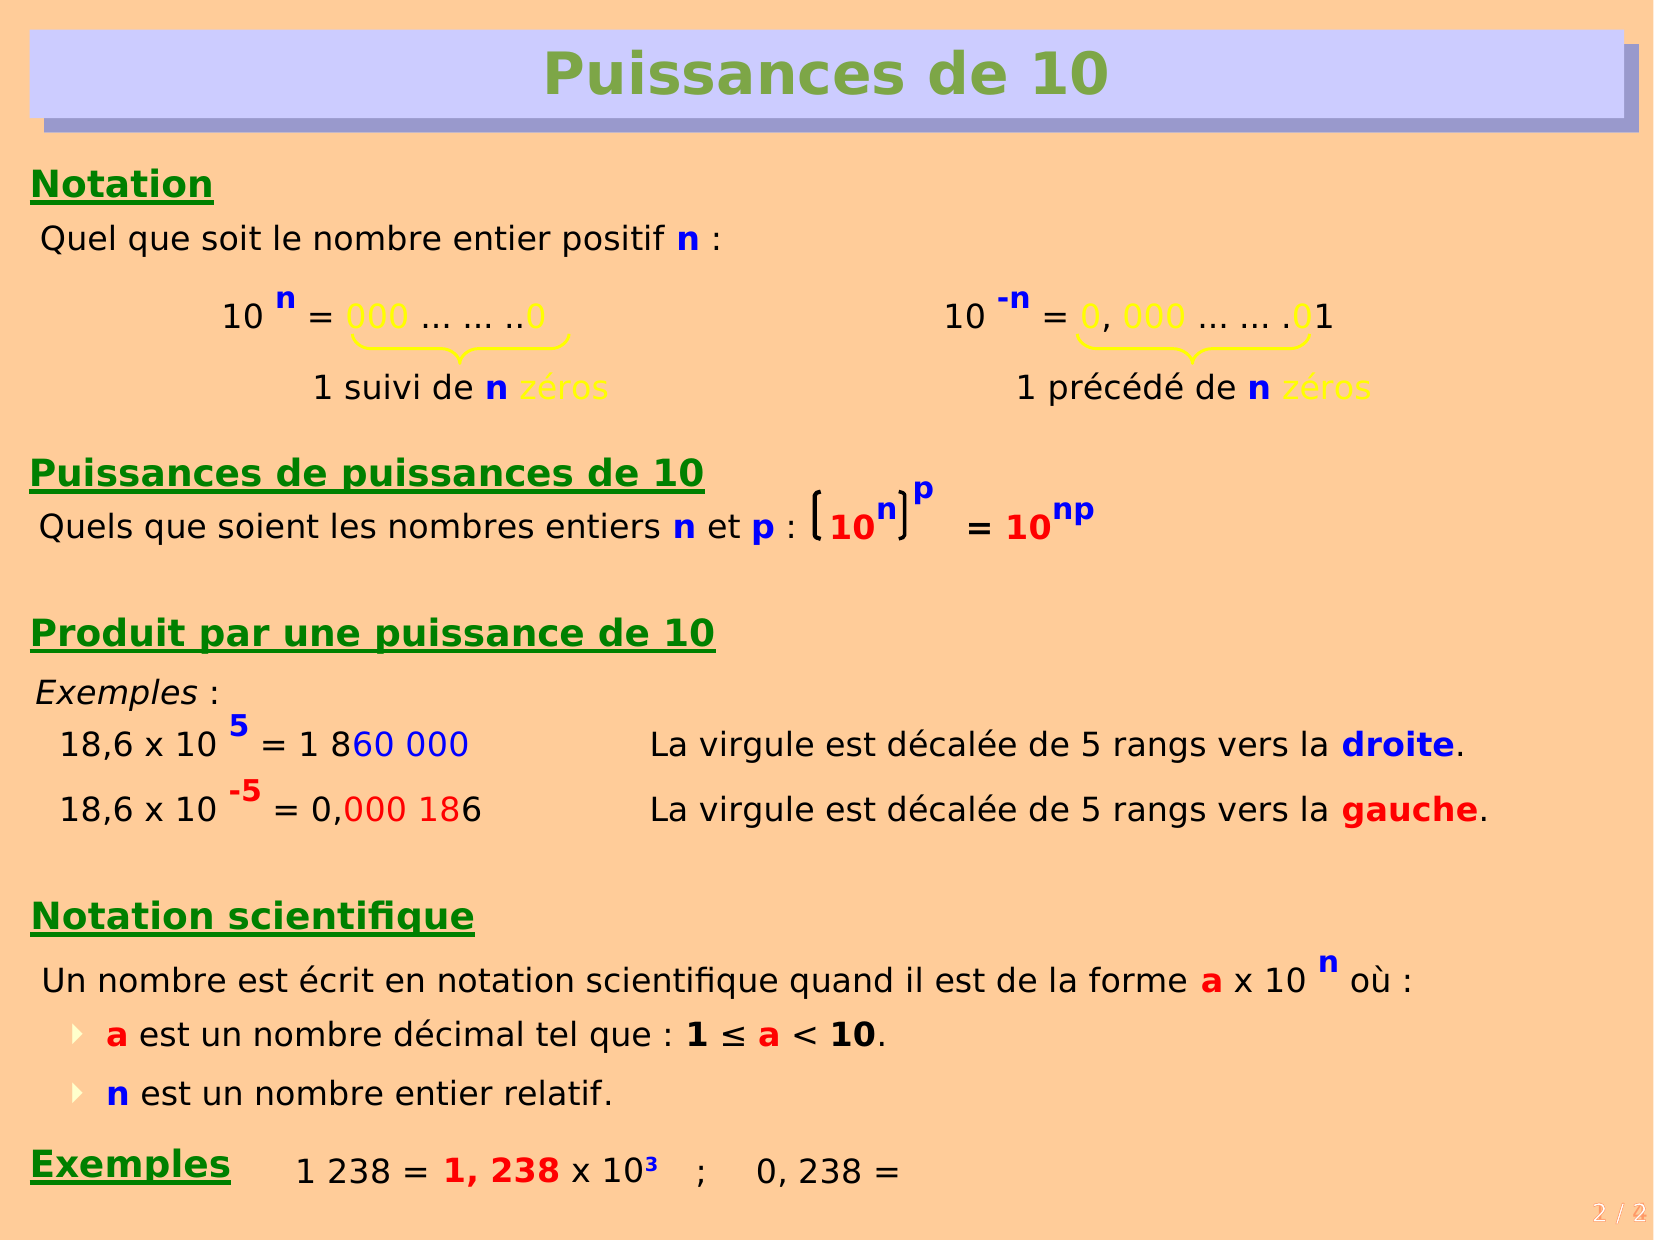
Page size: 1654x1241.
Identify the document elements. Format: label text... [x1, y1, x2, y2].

text_box  n est un nombre entier relatif. [62, 1074, 614, 1114]
text_box Notation scientifique [29, 894, 477, 939]
text_box 1 238 = [295, 1152, 431, 1192]
text_box 18,6 x 10 -5 = 0,000 186 [59, 773, 483, 830]
text_box Puissances de puissances de 10 [28, 451, 706, 496]
text_box 0, 238 = [755, 1152, 902, 1192]
text_box La virgule est décalée de 5 rangs vers la droite. [649, 725, 1466, 765]
text_box 10n = 10np [760, 491, 1096, 548]
text_box p [912, 470, 935, 527]
title Puissances de 10 [29, 29, 1625, 119]
text_box ; [685, 1152, 718, 1192]
text_box Un nombre est écrit en notation scientifique quand il est de la forme a x 10 n où : [41, 944, 1459, 1001]
text_box Exemples [29, 1142, 232, 1187]
text_box 1 précédé de n zéros [1015, 368, 1373, 408]
text_box 10 -n = 0, 000 ... ... .01 [943, 280, 1344, 337]
text_box 18,6 x 10 5 = 1 860 000 [59, 708, 471, 765]
text_box 10 n = 000 ... ... ..0 [207, 280, 570, 337]
text_box 2 / 2 [1591, 1198, 1649, 1235]
text_box Notation [29, 162, 215, 207]
text_box 1, 238 x 103 [442, 1151, 659, 1192]
text_box La virgule est décalée de 5 rangs vers la gauche. [649, 790, 1490, 830]
text_box  a est un nombre décimal tel que : 1 ≤ a < 10. [62, 1015, 888, 1055]
text_box Exemples : [35, 666, 221, 720]
text_box Produit par une puissance de 10 [29, 611, 717, 656]
text_box 1 suivi de n zéros [307, 368, 615, 414]
text_box Quels que soient les nombres entiers n et p : [38, 500, 798, 554]
text_box Quel que soit le nombre entier positif n : [39, 212, 723, 266]
